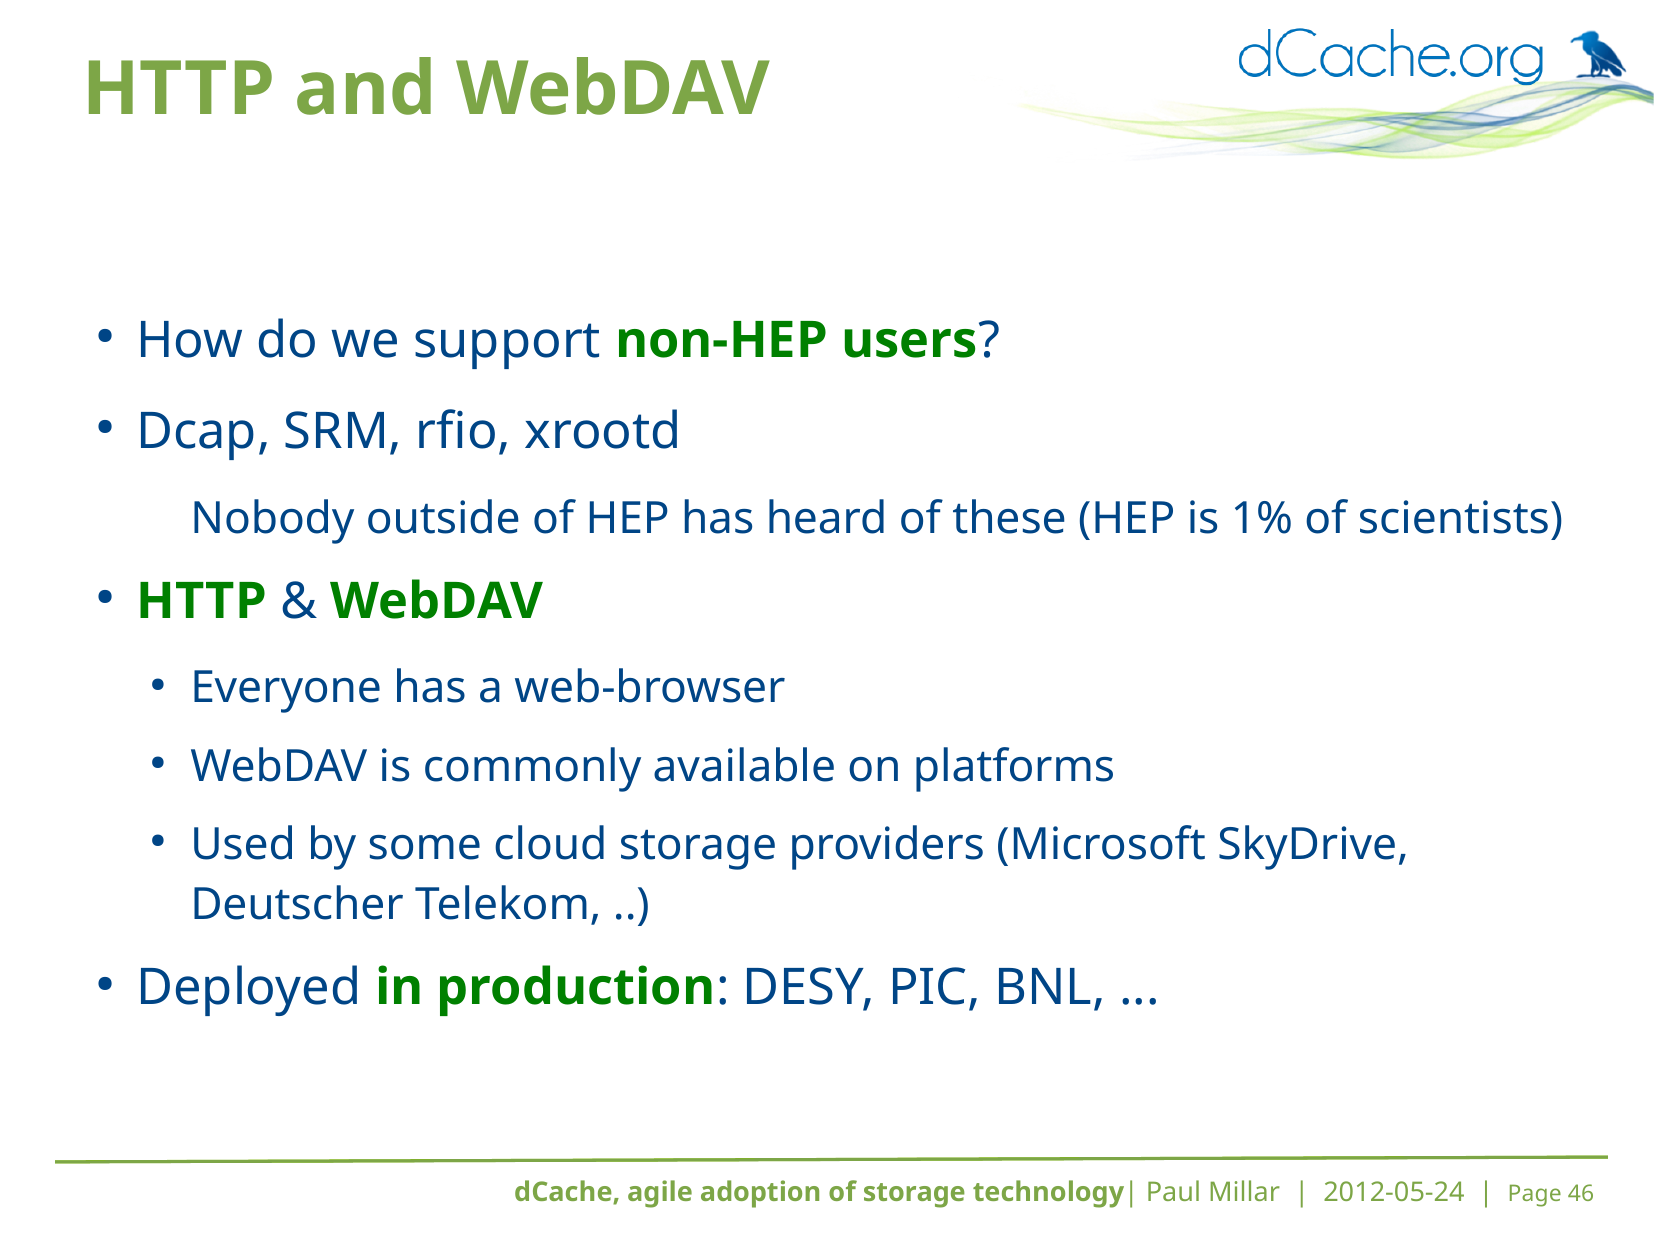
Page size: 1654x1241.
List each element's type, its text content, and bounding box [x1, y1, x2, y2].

picture [956, 16, 1654, 169]
title HTTP and WebDAV [82, 37, 1605, 134]
list How do we support non-HEP users? Dcap, SRM, rfio, xrootd Nobody outside of HEP has heard of these (HEP is 1% of scientists) HTTP & WebDAV Everyone has a web-browser WebDAV is commonly available on platforms Used by some cloud storage providers (Microsoft SkyDrive, Deutscher Telekom, ..) Deployed in production: DESY, PIC, BNL, ... [82, 302, 1571, 1023]
